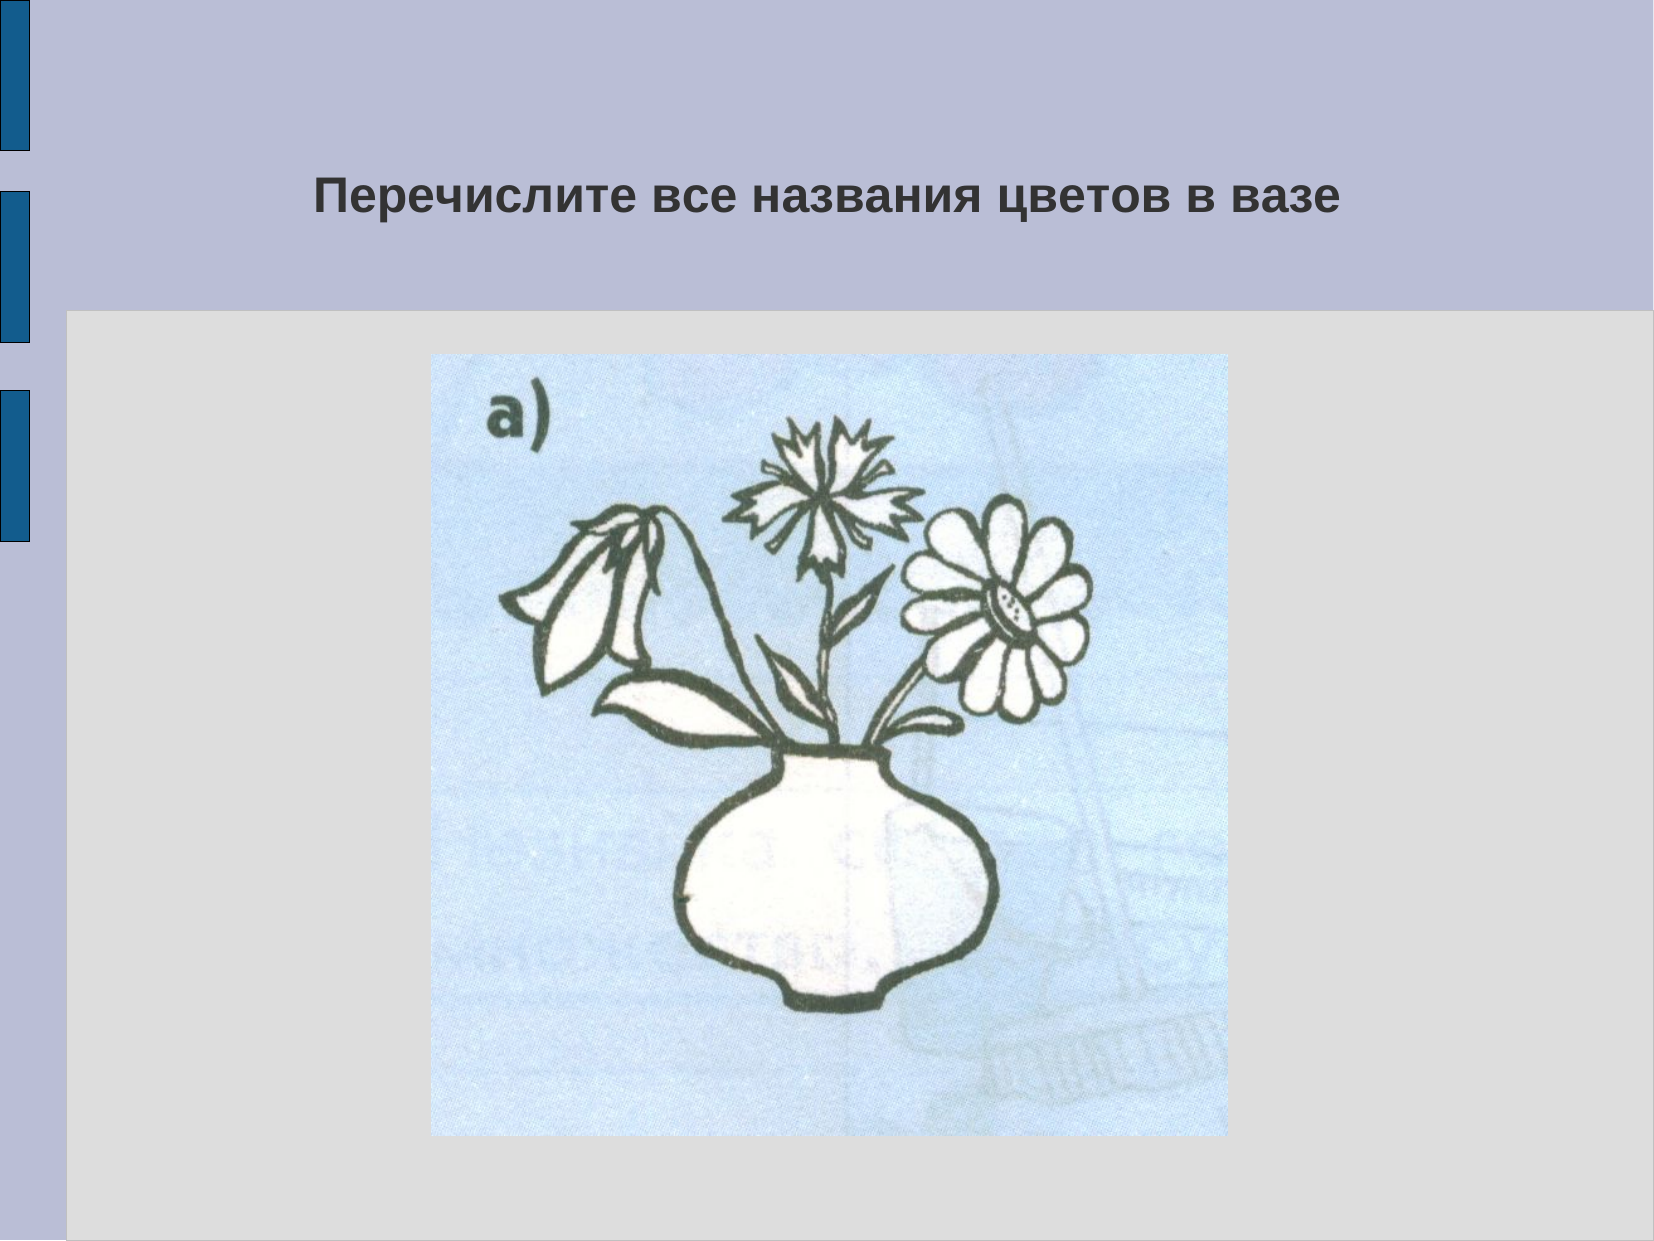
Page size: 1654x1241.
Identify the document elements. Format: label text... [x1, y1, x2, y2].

picture [431, 354, 1228, 1136]
title Перечислите все названия цветов в вазе [121, 91, 1534, 299]
